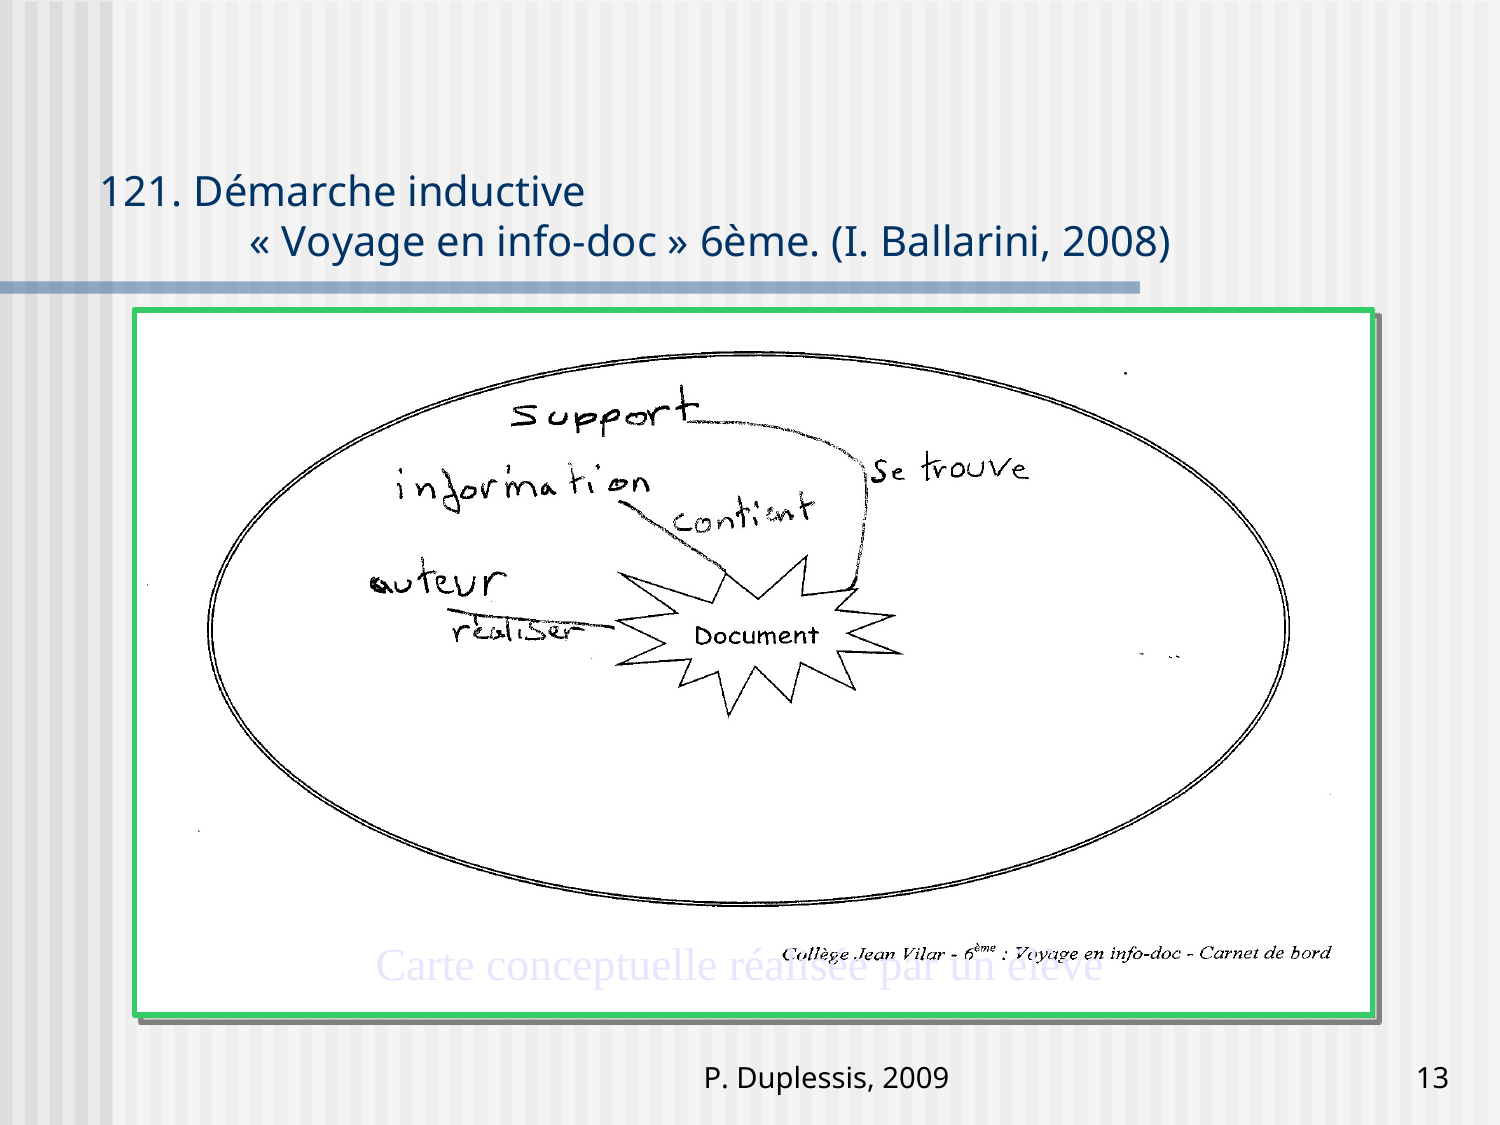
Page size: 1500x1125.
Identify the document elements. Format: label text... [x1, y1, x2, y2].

text_box Carte conceptuelle réalisée par un élève [85, 921, 1394, 1010]
picture [137, 312, 1370, 921]
text_box 121. Démarche inductive « Voyage en info-doc » 6ème. (I. Ballarini, 2008) [99, 74, 1376, 258]
